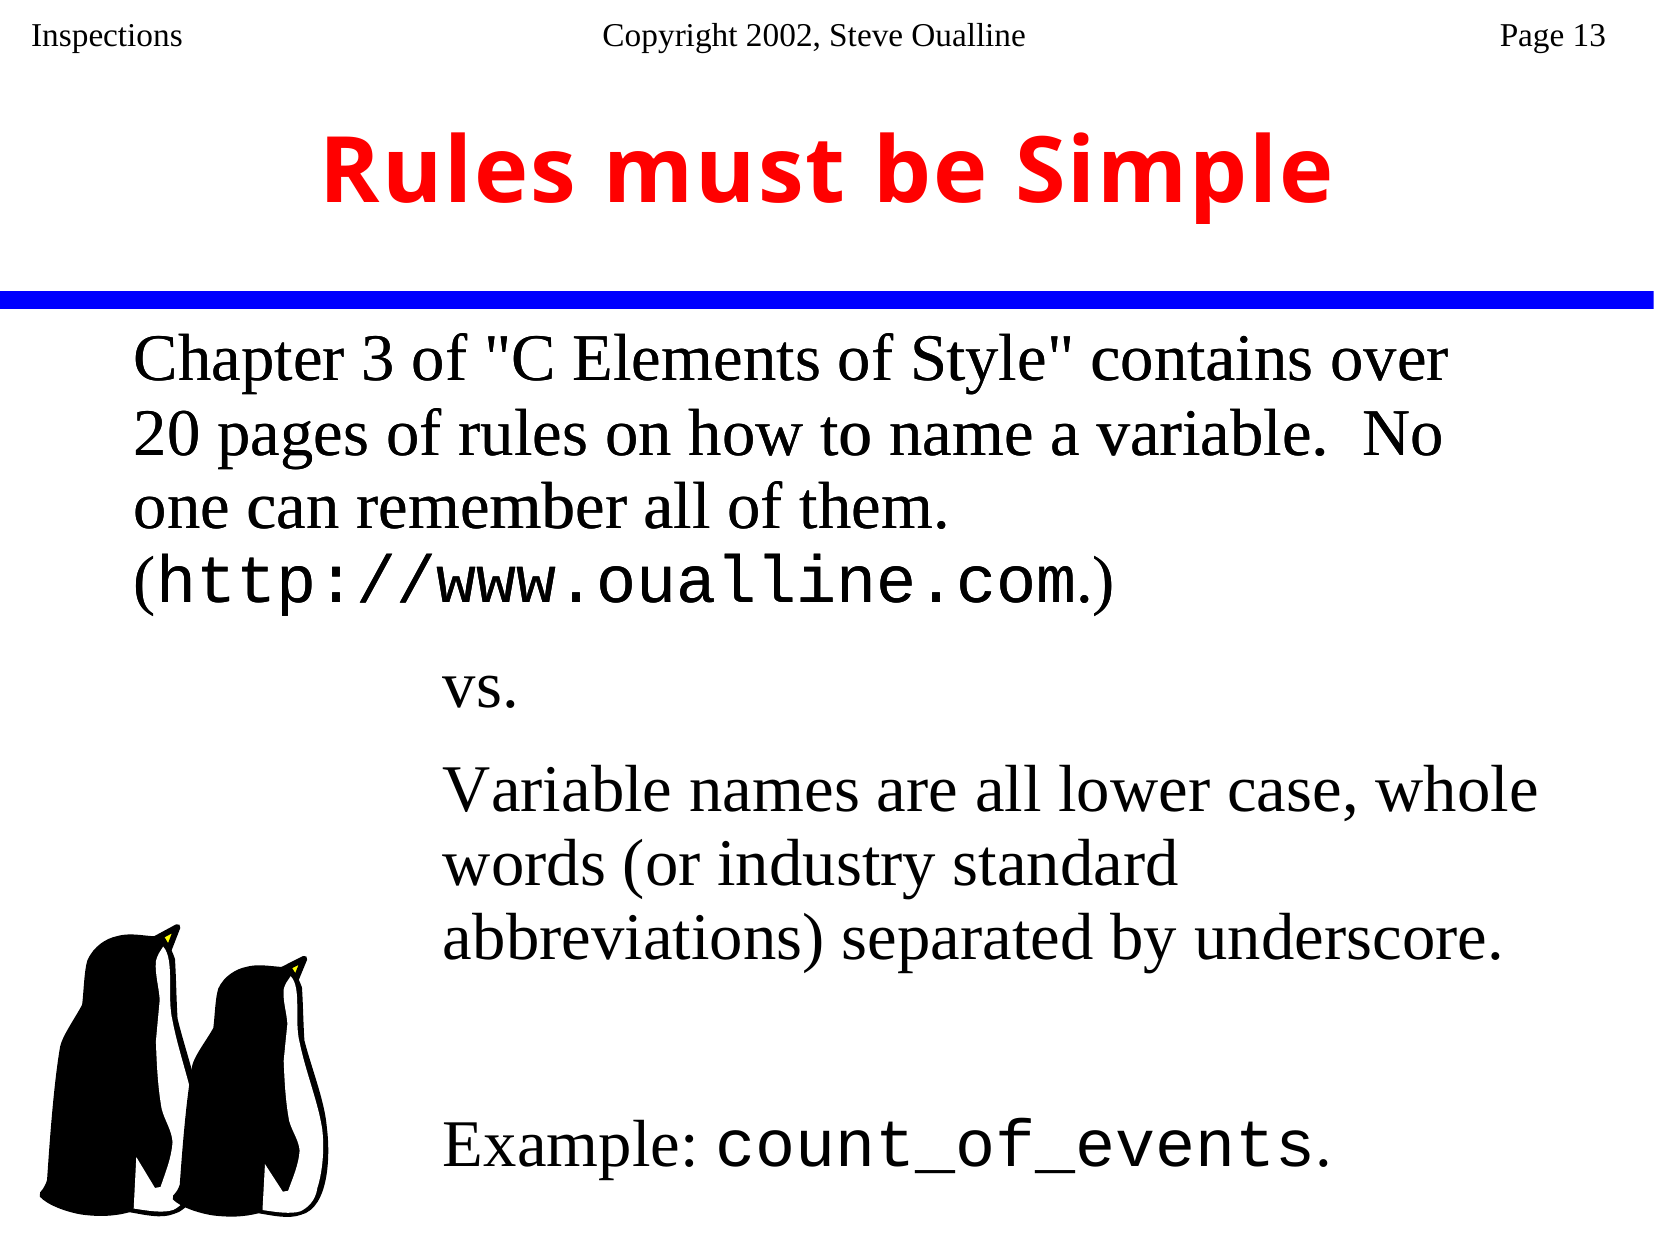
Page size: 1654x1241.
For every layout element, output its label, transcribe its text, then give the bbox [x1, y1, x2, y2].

list vs. Variable names are all lower case, whole words (or industry standard abbreviations) separated by underscore. Example: count_of_events. [430, 647, 1542, 1187]
list Chapter 3 of "C Elements of Style" contains over 20 pages of rules on how to name a variable. No one can remember all of them. (http://www.oualline.com.) [121, 321, 1534, 919]
title Rules must be Simple [121, 66, 1534, 269]
